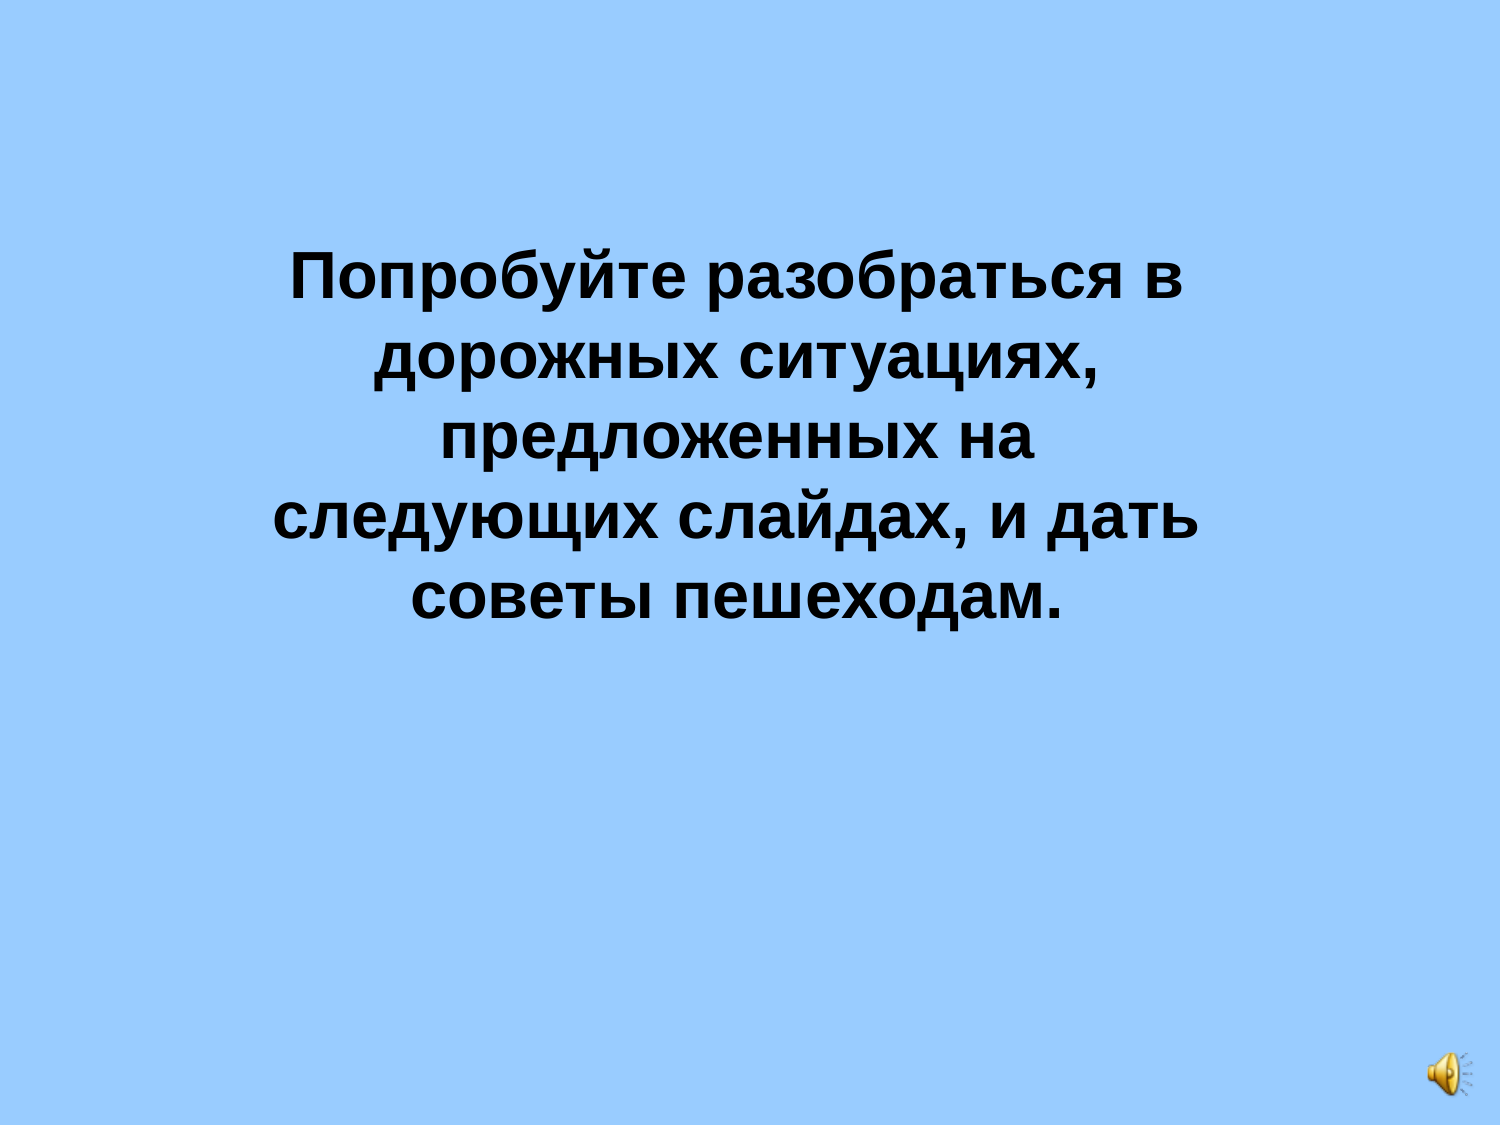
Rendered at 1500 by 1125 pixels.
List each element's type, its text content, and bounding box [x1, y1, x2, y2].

picture [1426, 1051, 1477, 1102]
text_box Попробуйте разобраться в дорожных ситуациях, предложенных на следующих слайдах, и дать советы пешеходам. [249, 224, 1225, 640]
